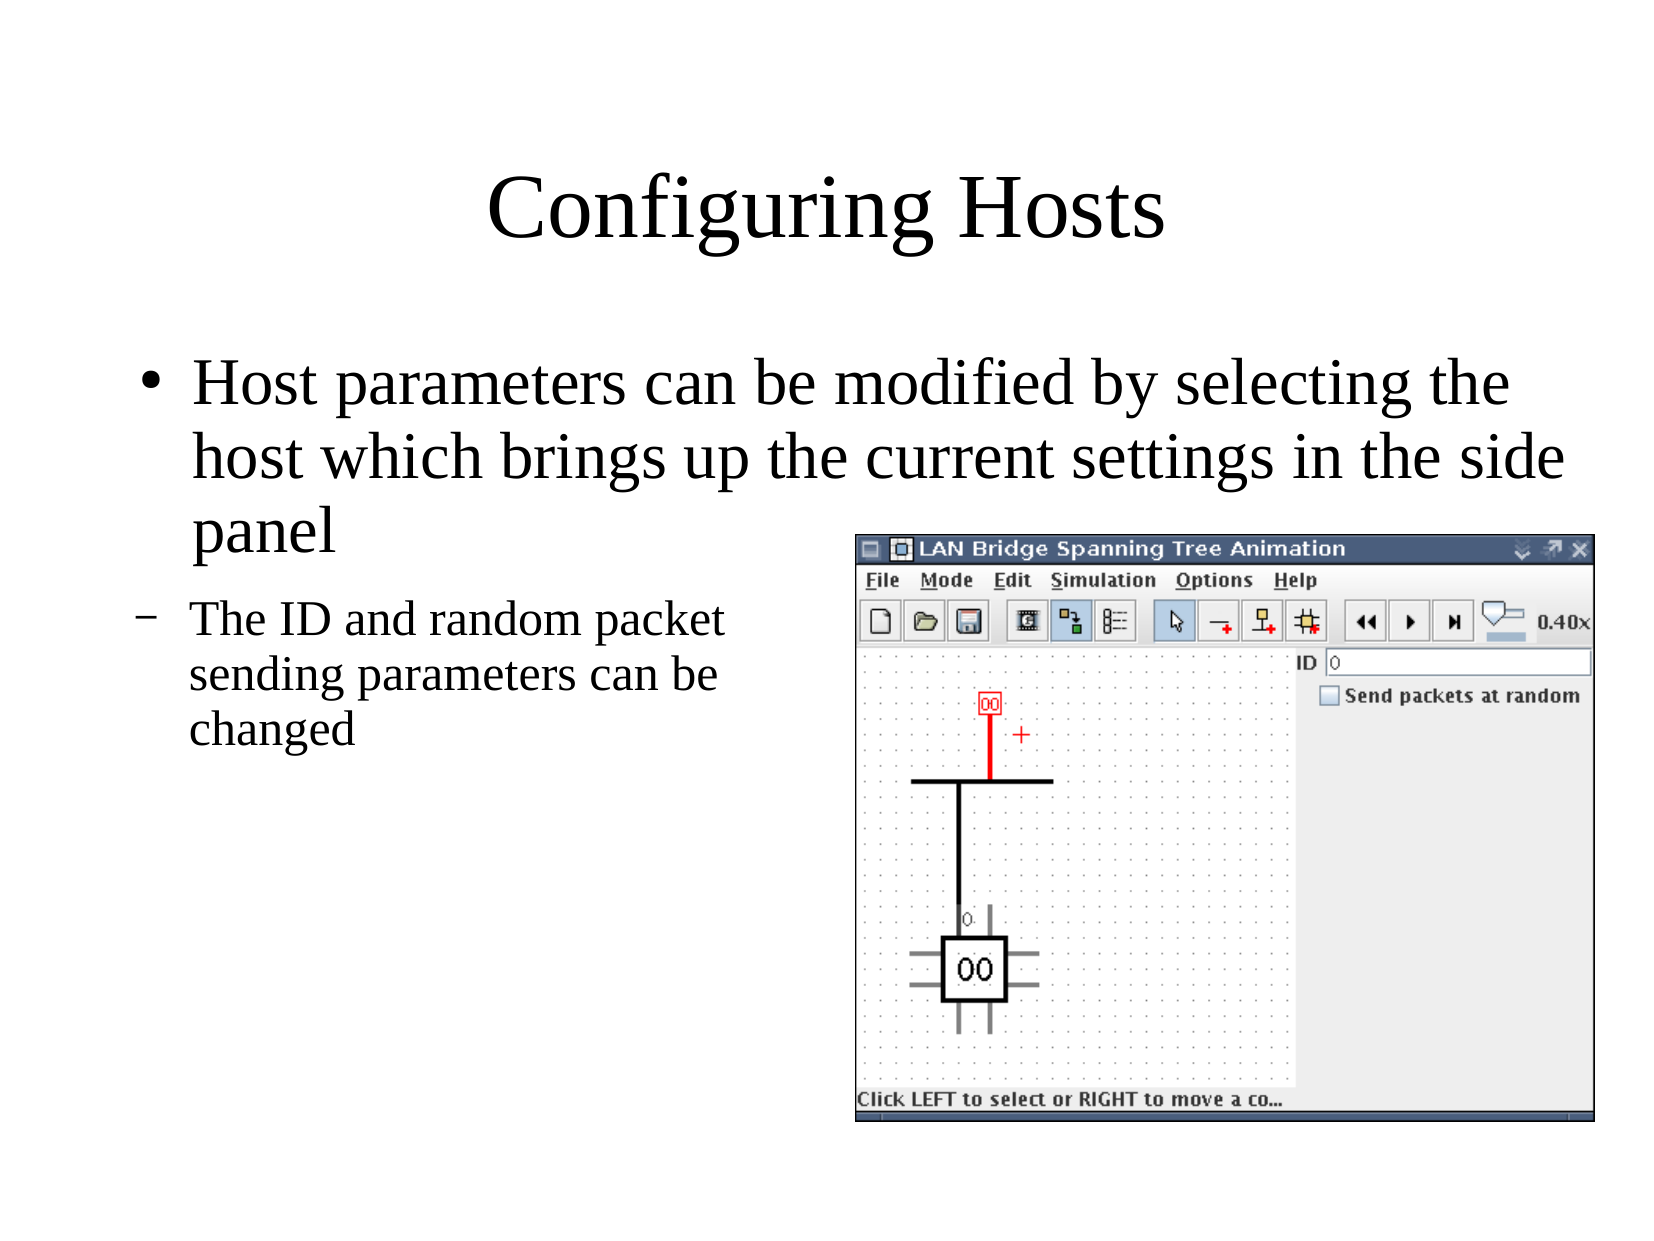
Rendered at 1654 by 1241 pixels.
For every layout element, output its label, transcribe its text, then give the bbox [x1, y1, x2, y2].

title Configuring Hosts [121, 102, 1534, 311]
text_box The ID and random packet sending parameters can be changed [118, 590, 827, 1123]
list Host parameters can be modified by selecting the host which brings up the current settings in the side panel [121, 344, 1595, 567]
picture [855, 534, 1595, 1123]
